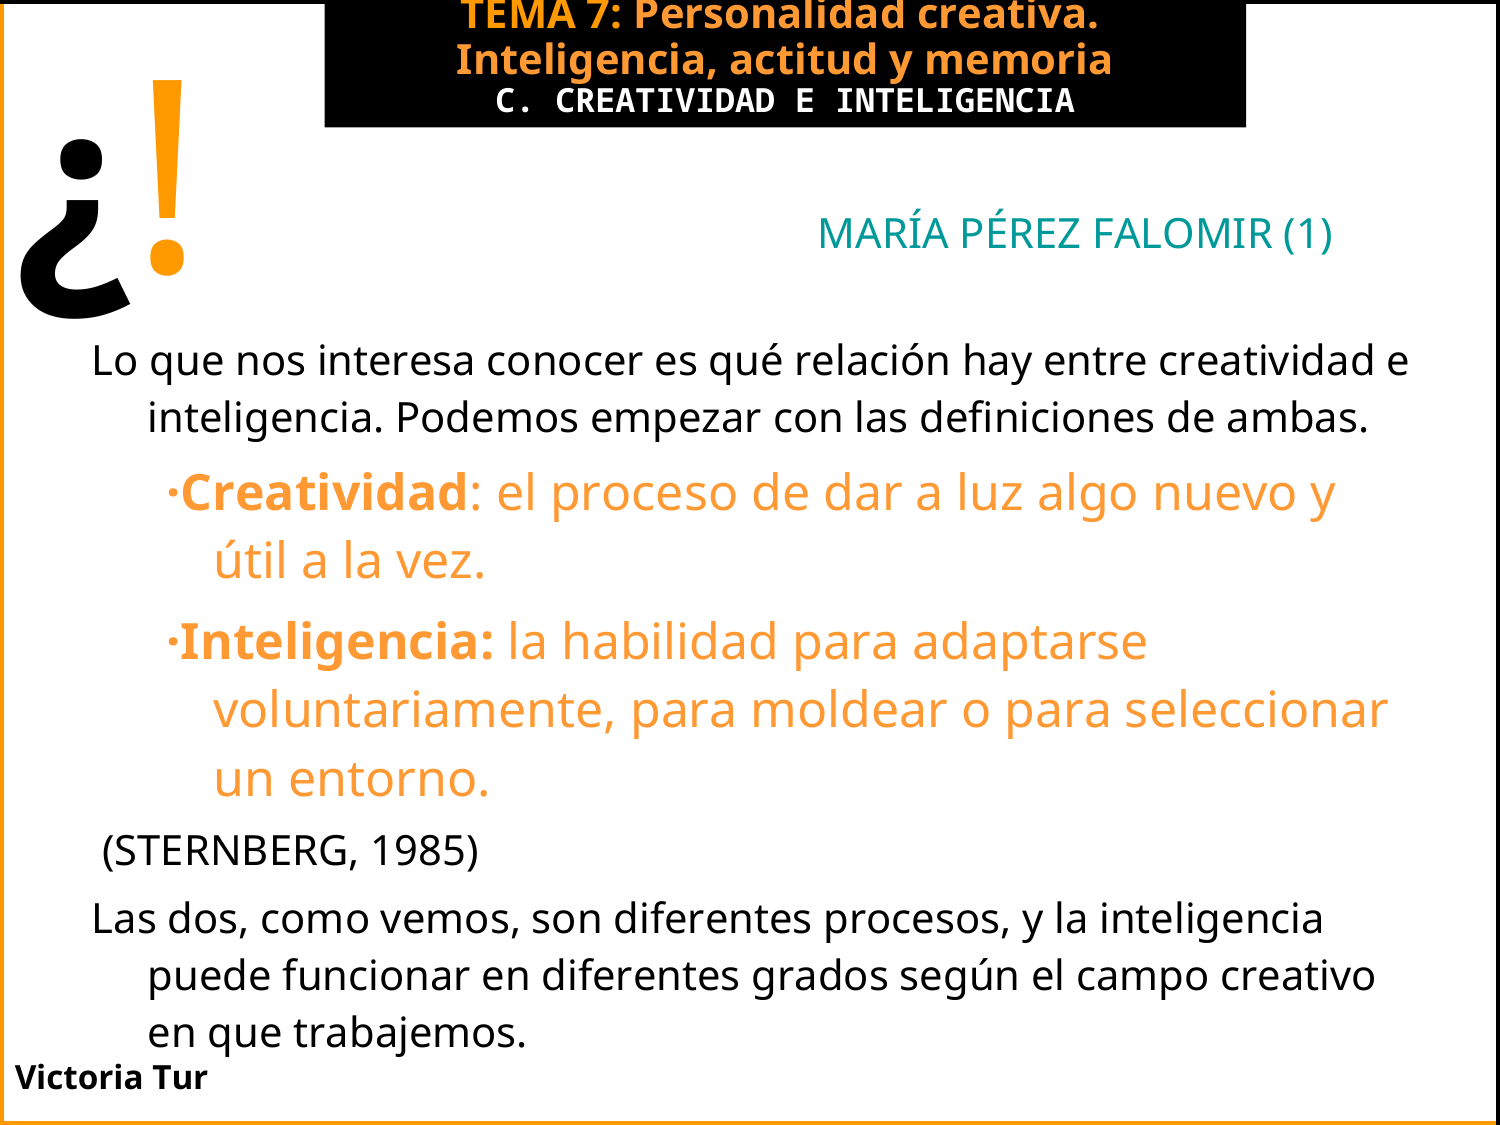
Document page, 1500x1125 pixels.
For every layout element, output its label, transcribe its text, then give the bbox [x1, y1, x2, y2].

list Lo que nos interesa conocer es qué relación hay entre creatividad e inteligencia. Podemos empezar con las definiciones de ambas. ·Creatividad: el proceso de dar a luz algo nuevo y útil a la vez. ·Inteligencia: la habilidad para adaptarse voluntariamente, para moldear o para seleccionar un entorno. (STERNBERG, 1985) Las dos, como vemos, son diferentes procesos, y la inteligencia puede funcionar en diferentes grados según el campo creativo en que trabajemos. [76, 255, 1427, 1125]
text_box MARÍA PÉREZ FALOMIR (1) [702, 196, 1459, 269]
